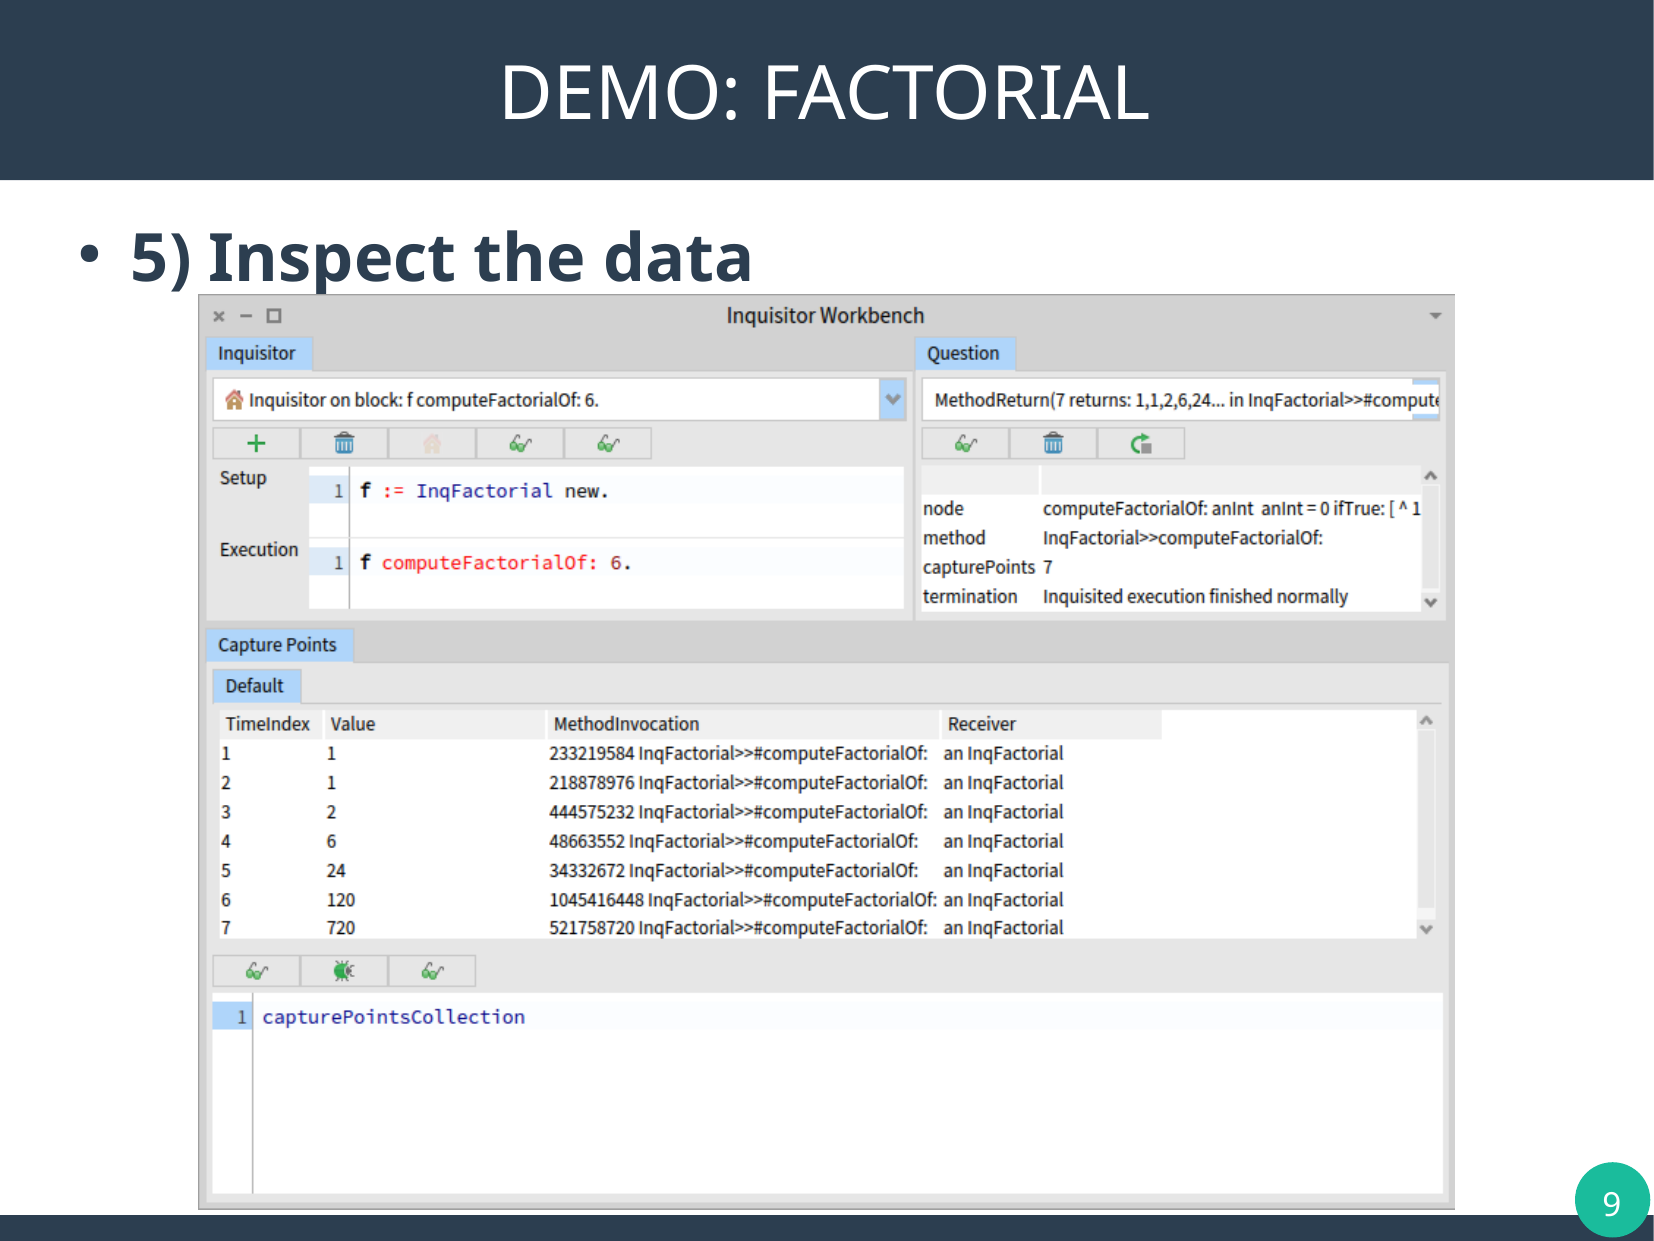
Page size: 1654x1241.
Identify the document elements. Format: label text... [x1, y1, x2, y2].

title Demo: Factorial [45, 30, 1606, 151]
picture [198, 294, 1455, 1210]
list 5) Inspect the data [60, 210, 1591, 1156]
